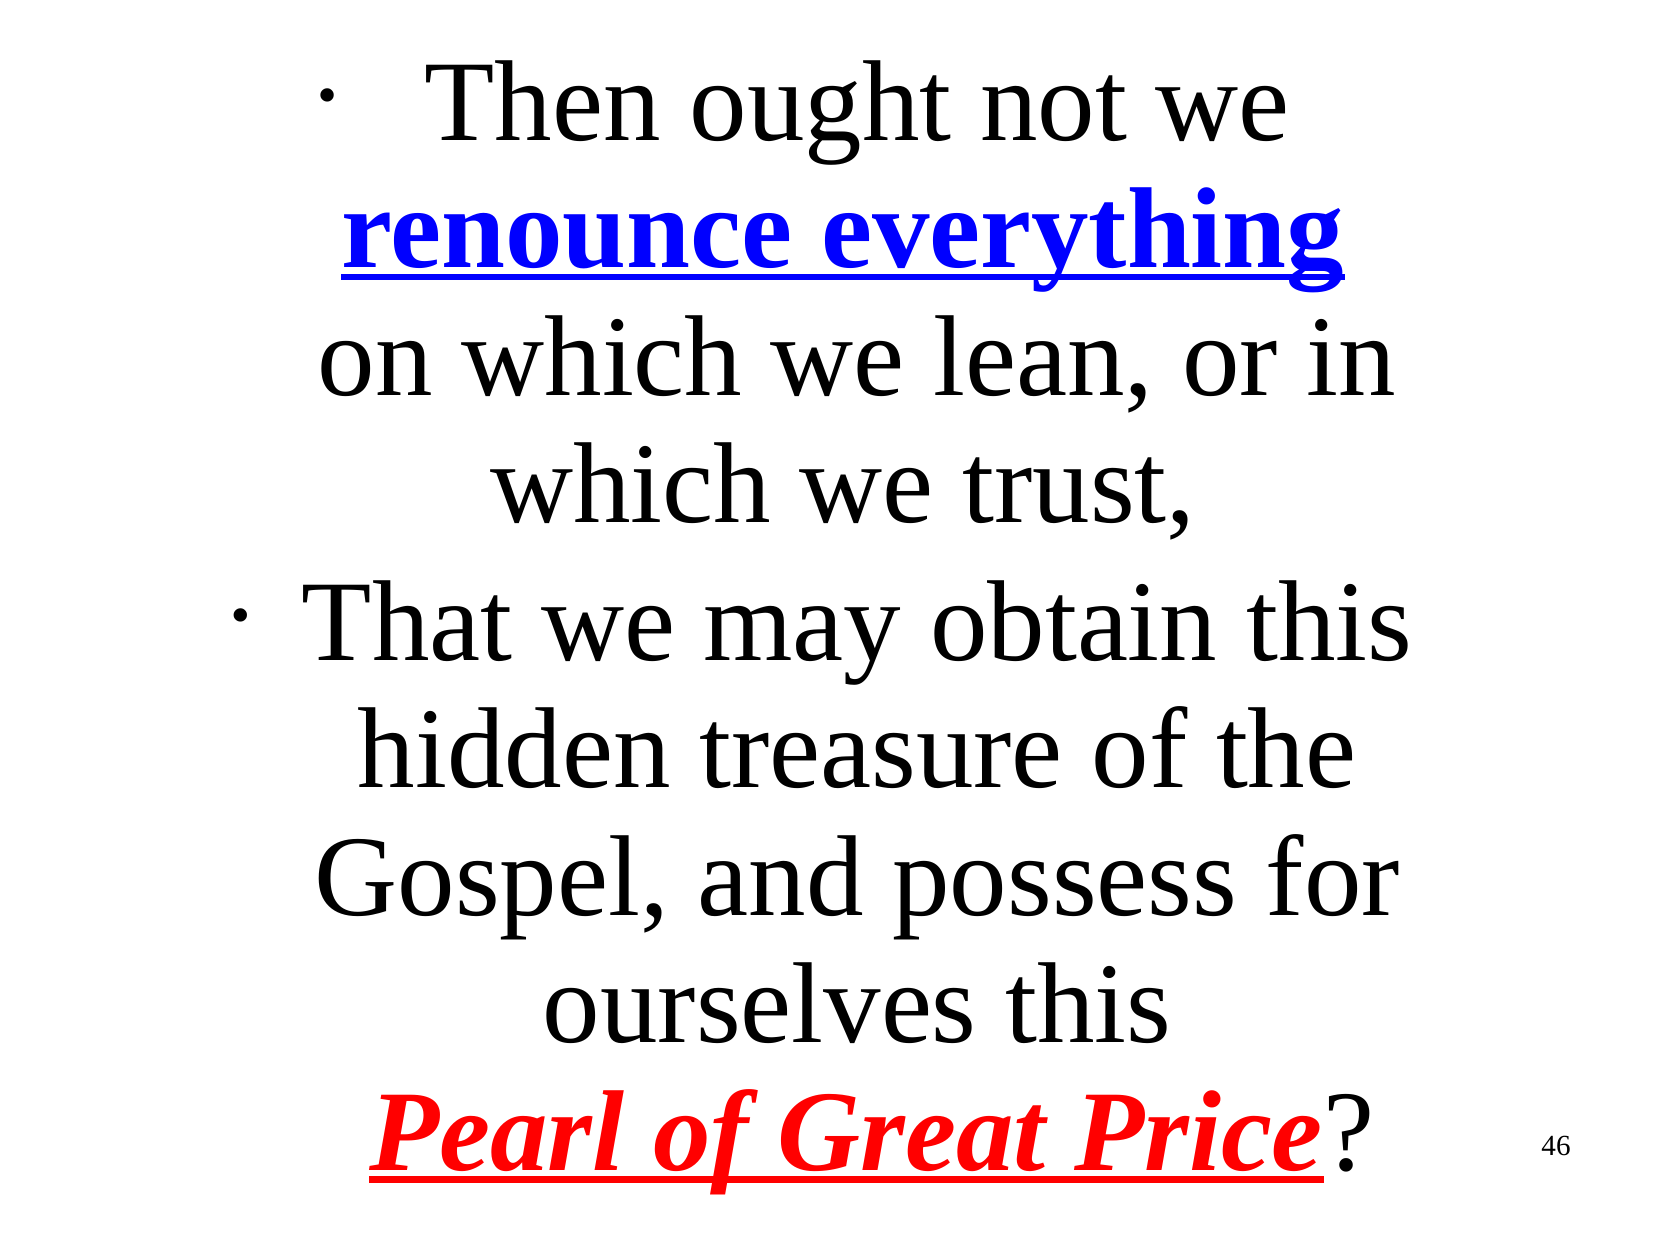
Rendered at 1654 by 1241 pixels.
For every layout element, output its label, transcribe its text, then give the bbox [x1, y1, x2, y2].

list Then ought not we renounce everything on which we lean, or in which we trust, That we may obtain this hidden treasure of the Gospel, and possess for ourselves this Pearl of Great Price? [37, 37, 1613, 1201]
